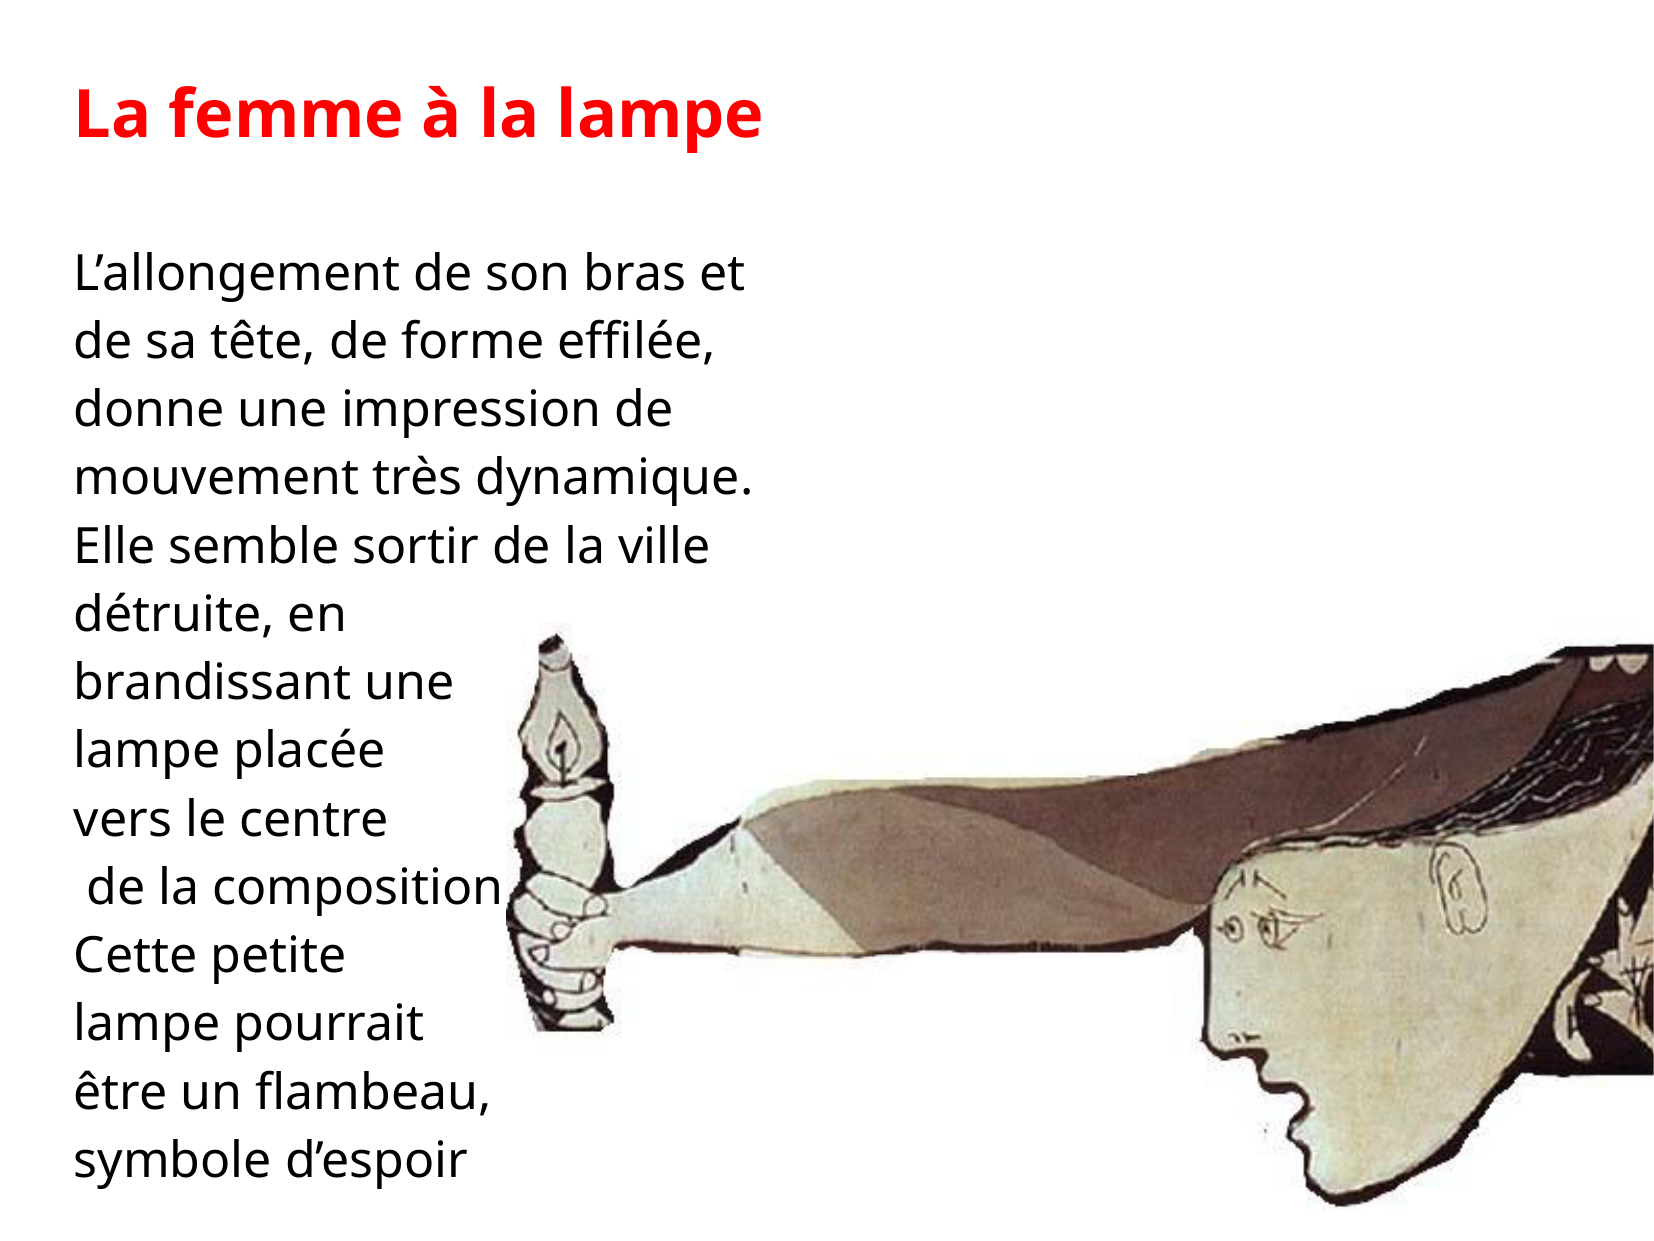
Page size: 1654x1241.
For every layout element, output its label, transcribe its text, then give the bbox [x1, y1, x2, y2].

text_box La femme à la lampe L’allongement de son bras et de sa tête, de forme effilée, donne une impression de mouvement très dynamique. Elle semble sortir de la ville détruite, en brandissant une lampe placée vers le centre de la composition. Cette petite lampe pourrait être un flambeau, symbole d’espoir [59, 59, 1120, 1081]
picture [506, 622, 1654, 1211]
